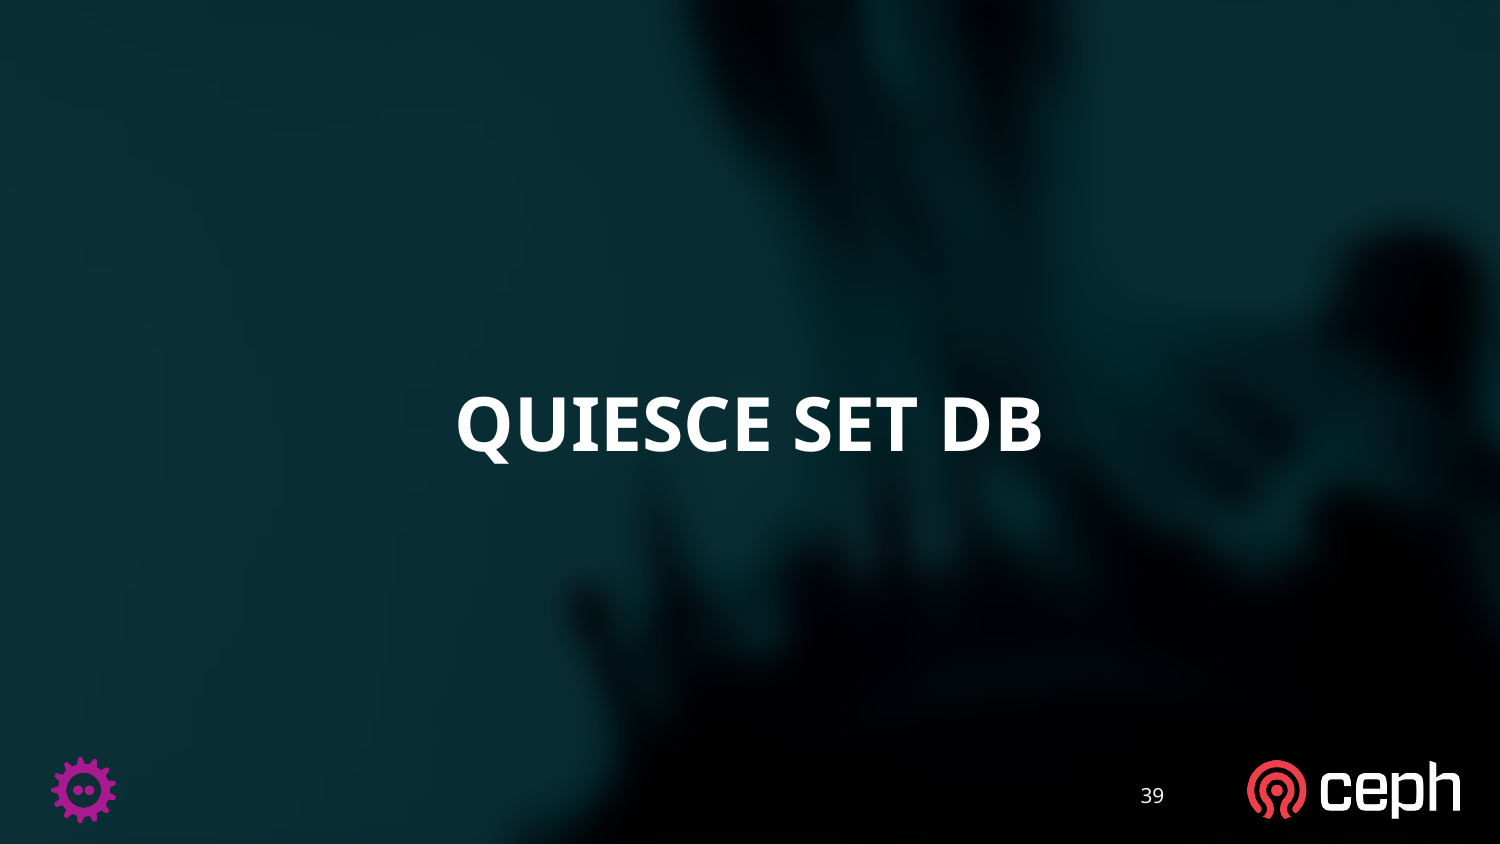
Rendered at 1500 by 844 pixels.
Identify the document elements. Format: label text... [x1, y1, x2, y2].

title QUIESCE SET DB [51, 352, 1449, 491]
slide_number <number> [1089, 764, 1179, 829]
picture [0, 0, 1500, 844]
